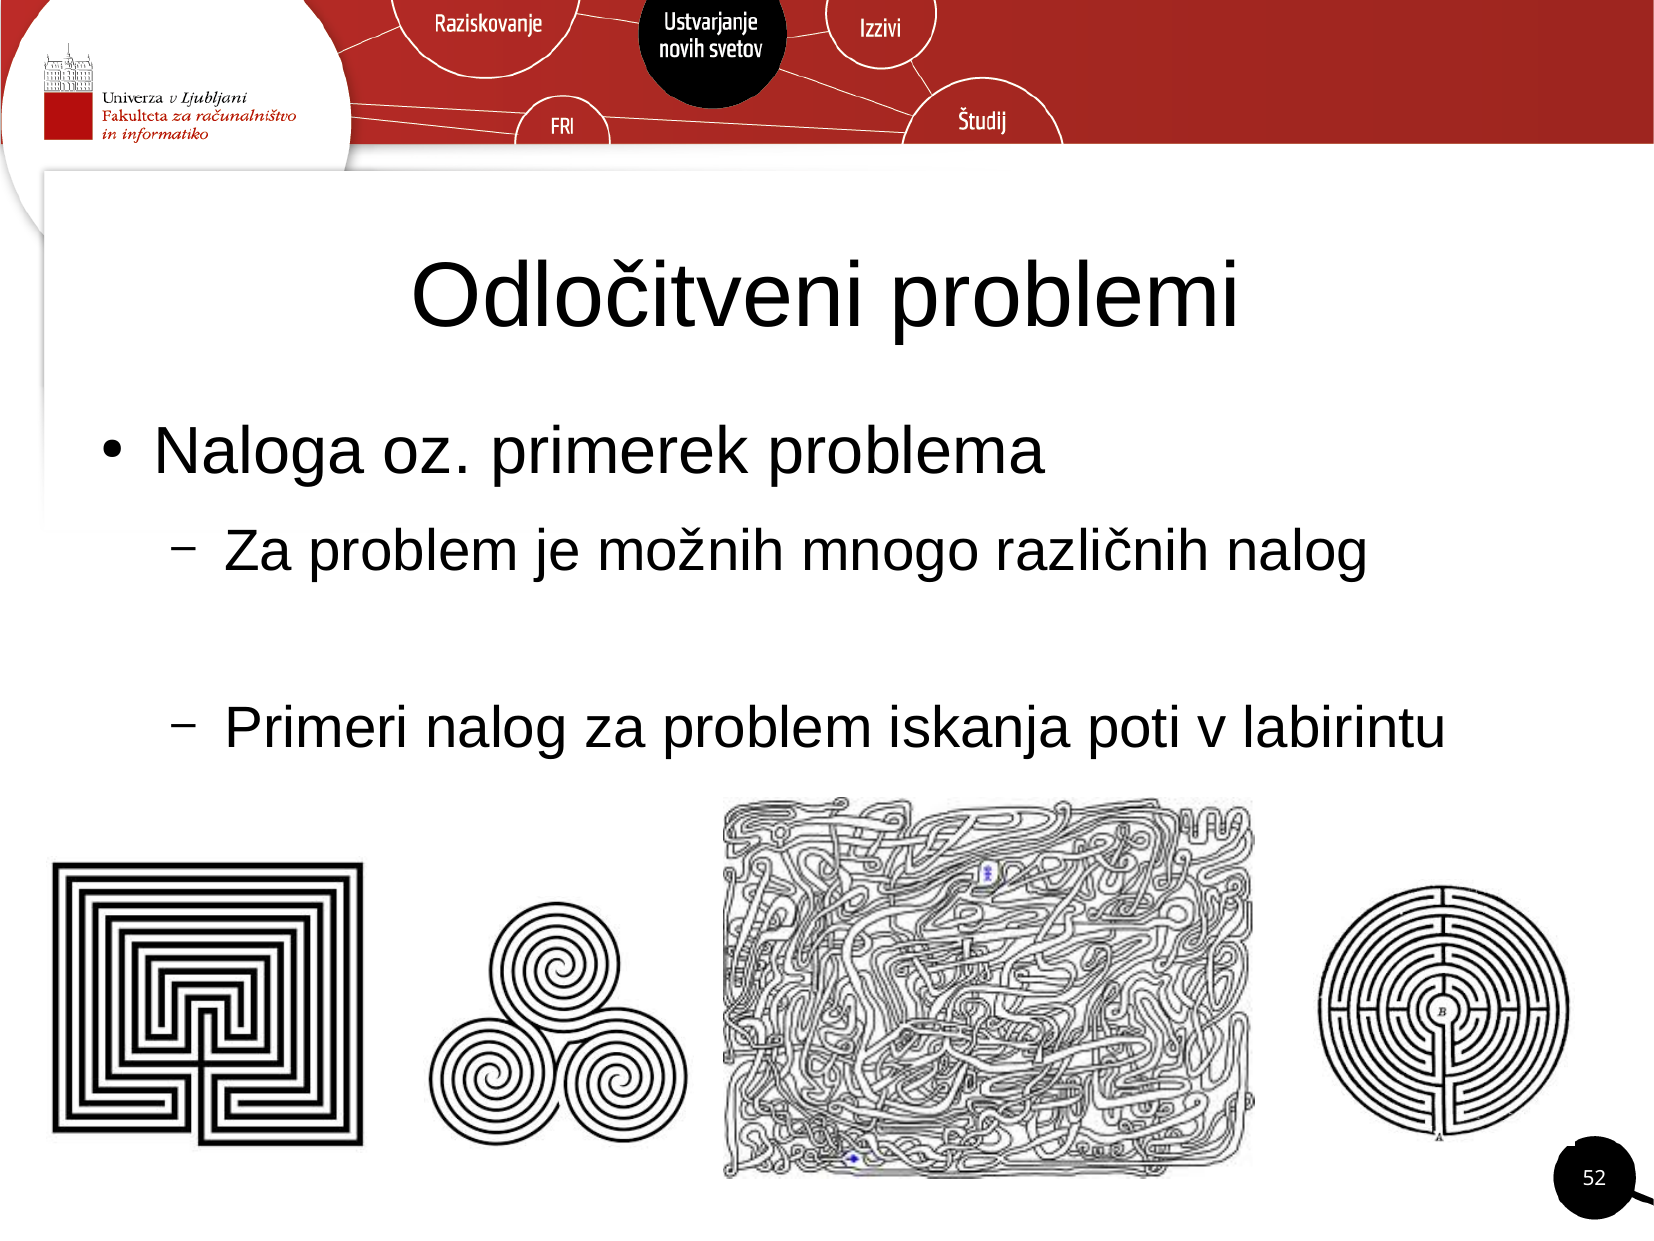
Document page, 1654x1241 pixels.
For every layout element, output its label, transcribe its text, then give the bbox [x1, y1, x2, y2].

text_box <številka> [1553, 1145, 1636, 1212]
list Naloga oz. primerek problema Za problem je možnih mnogo različnih nalog Primeri nalog za problem iskanja poti v labirintu [82, 413, 1538, 1167]
title Odločitveni problemi [82, 191, 1571, 399]
picture [0, 0, 1654, 1241]
